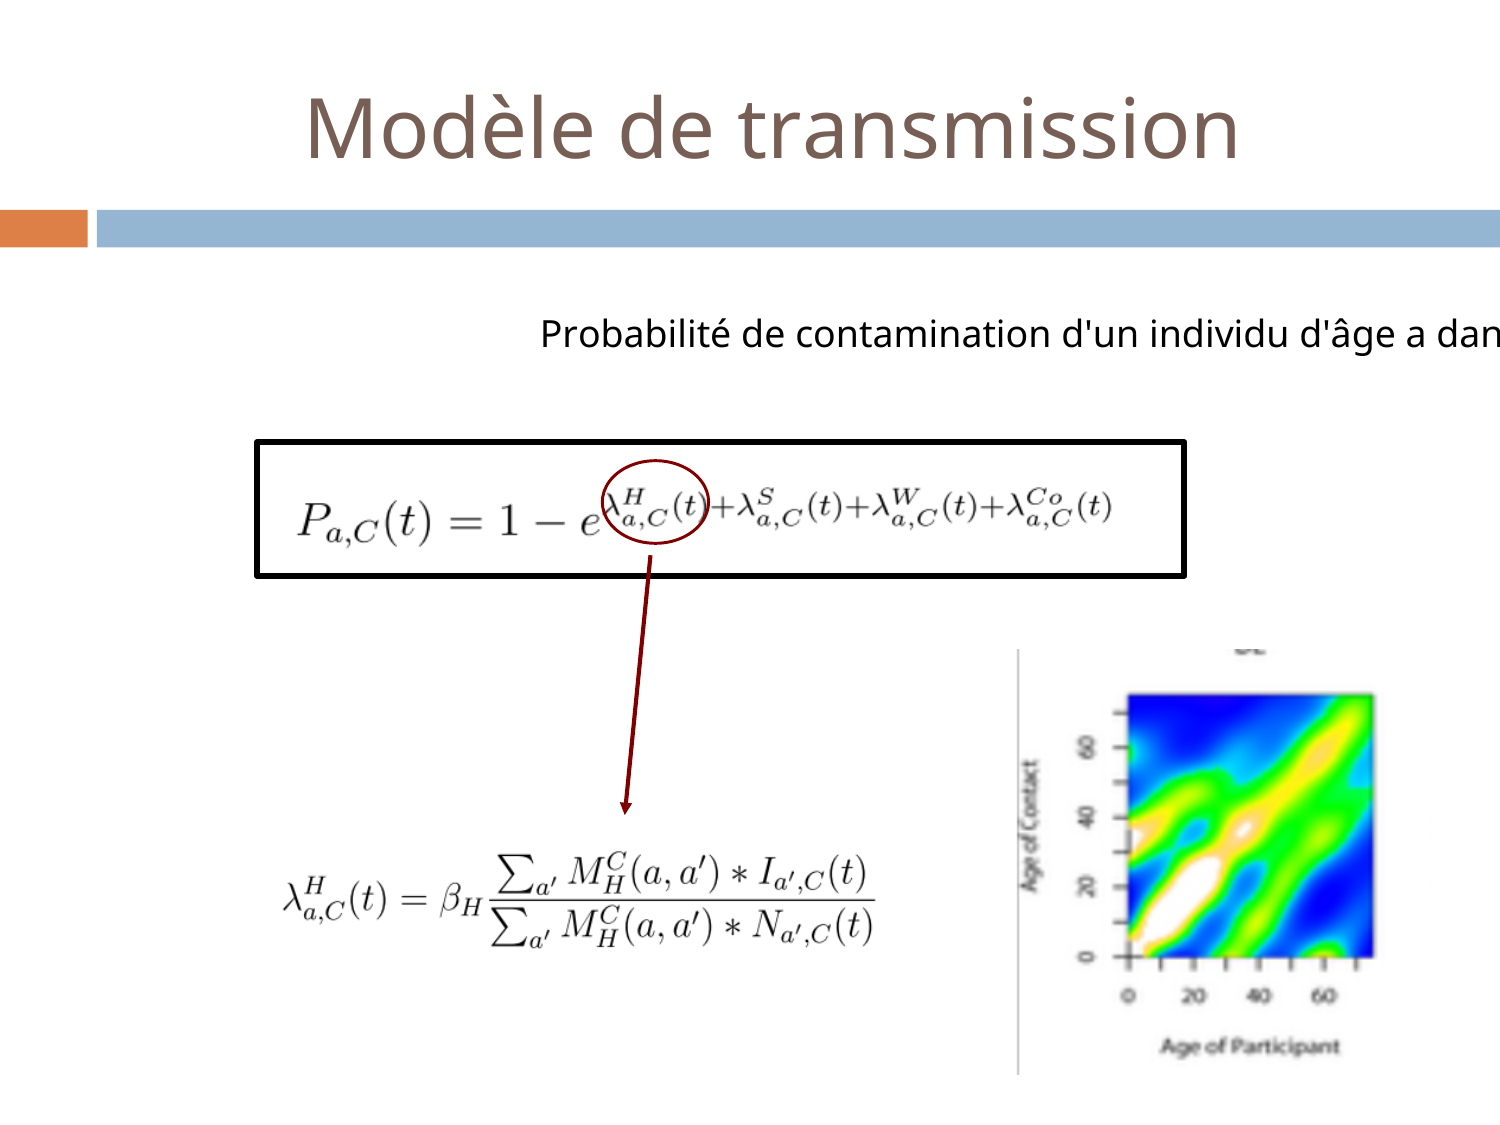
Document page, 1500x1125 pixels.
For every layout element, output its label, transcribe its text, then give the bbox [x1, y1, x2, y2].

picture [259, 445, 1182, 573]
picture [271, 838, 902, 976]
picture [921, 649, 1431, 1075]
text_box Modèle de transmission [0, 30, 1500, 219]
text_box Probabilité de contamination d'un individu d'âge a dans le canton C [524, 288, 875, 378]
